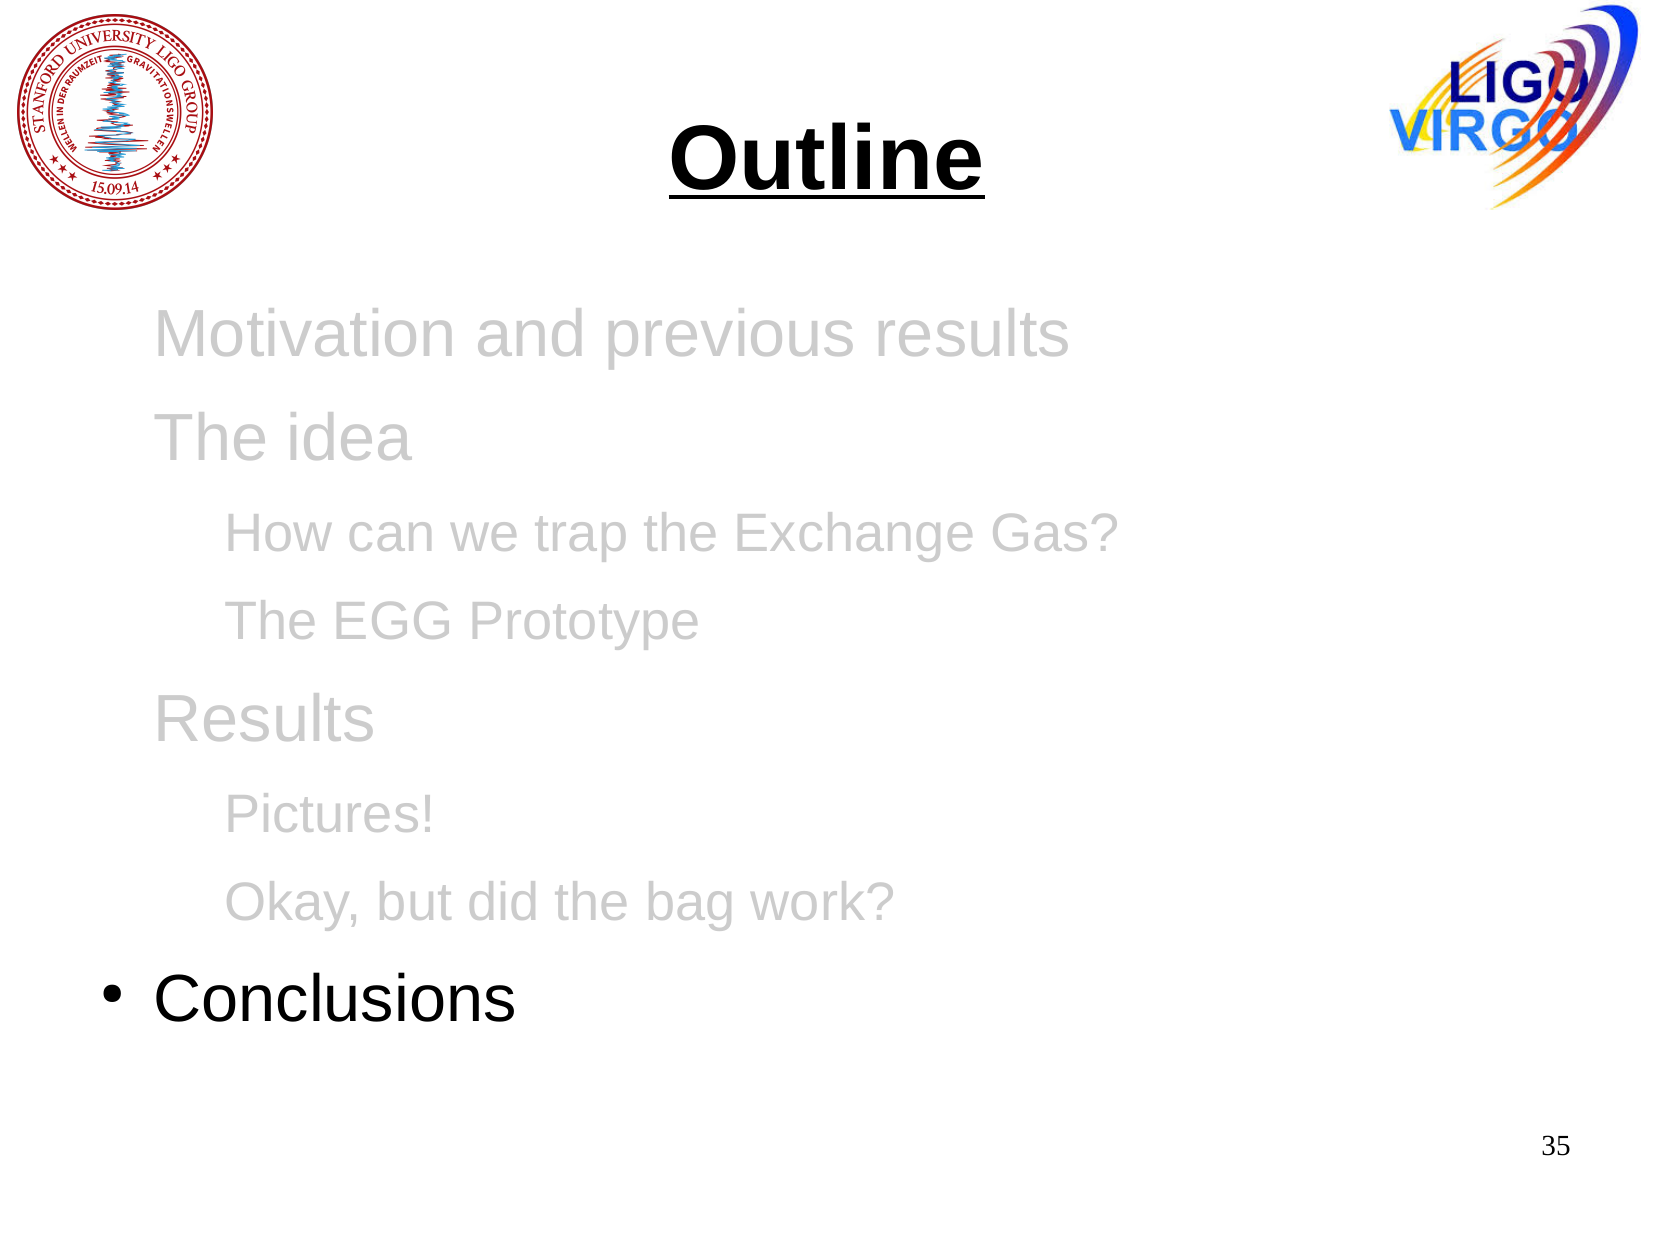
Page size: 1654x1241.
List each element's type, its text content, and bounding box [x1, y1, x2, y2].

picture [17, 14, 213, 210]
text_box Motivation and previous results The idea How can we trap the Exchange Gas? The EGG Prototype Results Pictures! Okay, but did the bag work? Conclusions [82, 290, 1571, 1010]
text_box Outline [82, 49, 1571, 257]
picture [1372, 0, 1654, 210]
